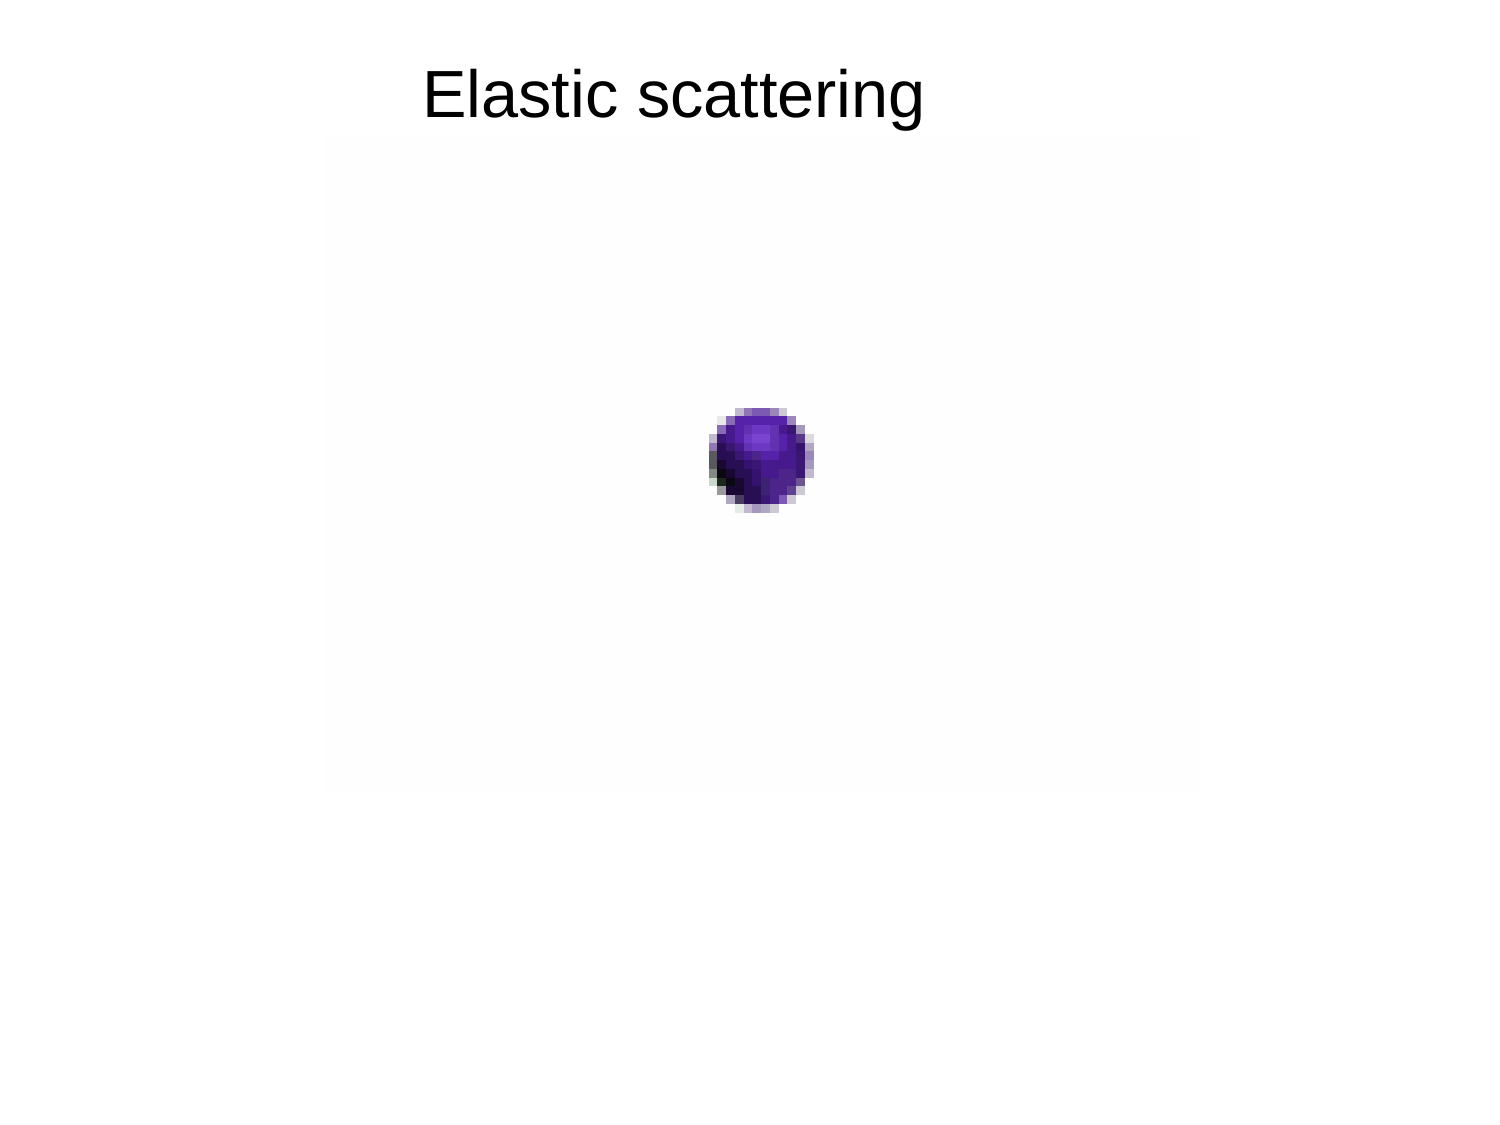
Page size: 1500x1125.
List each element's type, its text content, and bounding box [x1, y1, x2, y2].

picture [324, 137, 1199, 793]
text_box Elastic scattering [407, 42, 942, 139]
